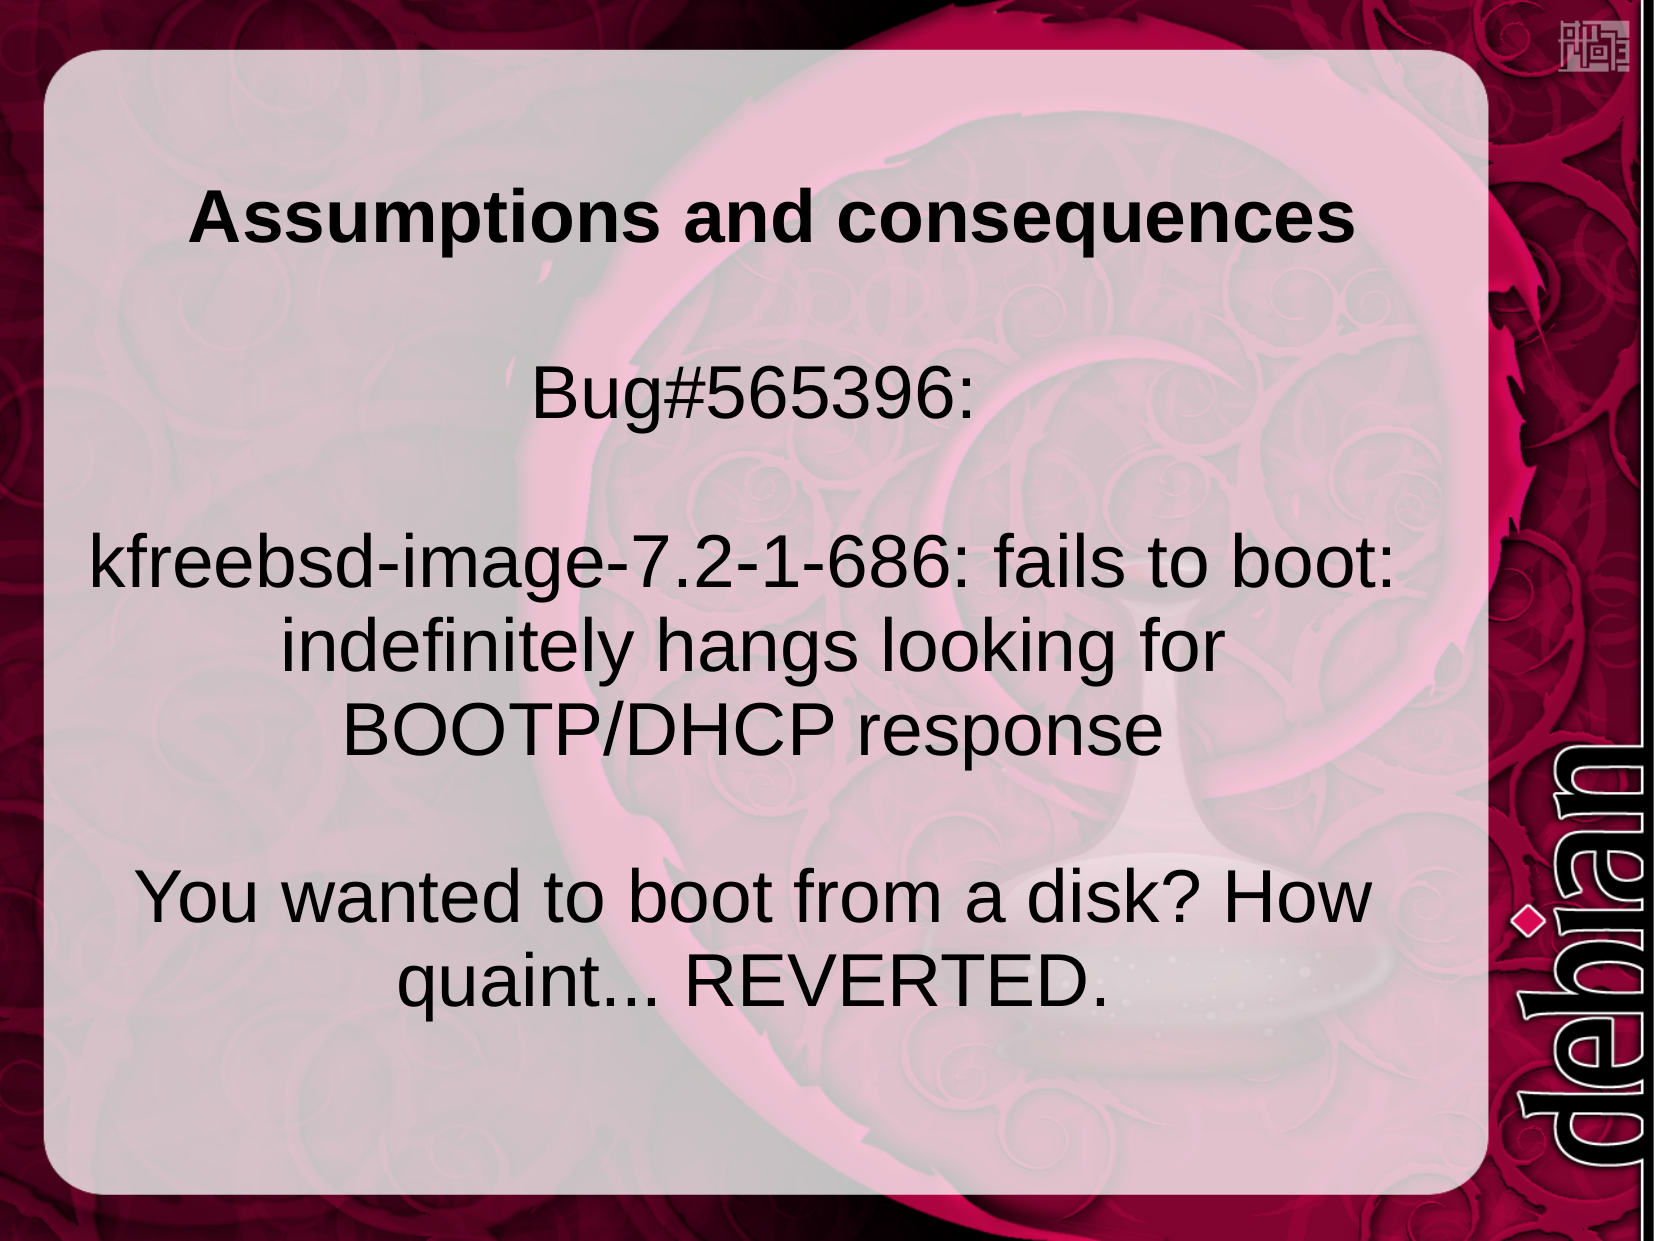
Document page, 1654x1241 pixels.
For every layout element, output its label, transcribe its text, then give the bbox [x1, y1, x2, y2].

title Assumptions and consequences [75, 112, 1493, 320]
picture [0, 0, 1654, 1241]
subtitle Bug#565396: kfreebsd-image-7.2-1-686: fails to boot: indefinitely hangs looking for BOOTP/DHCP response You wanted to boot from a disk? How quaint... REVERTED. [45, 314, 1463, 1060]
